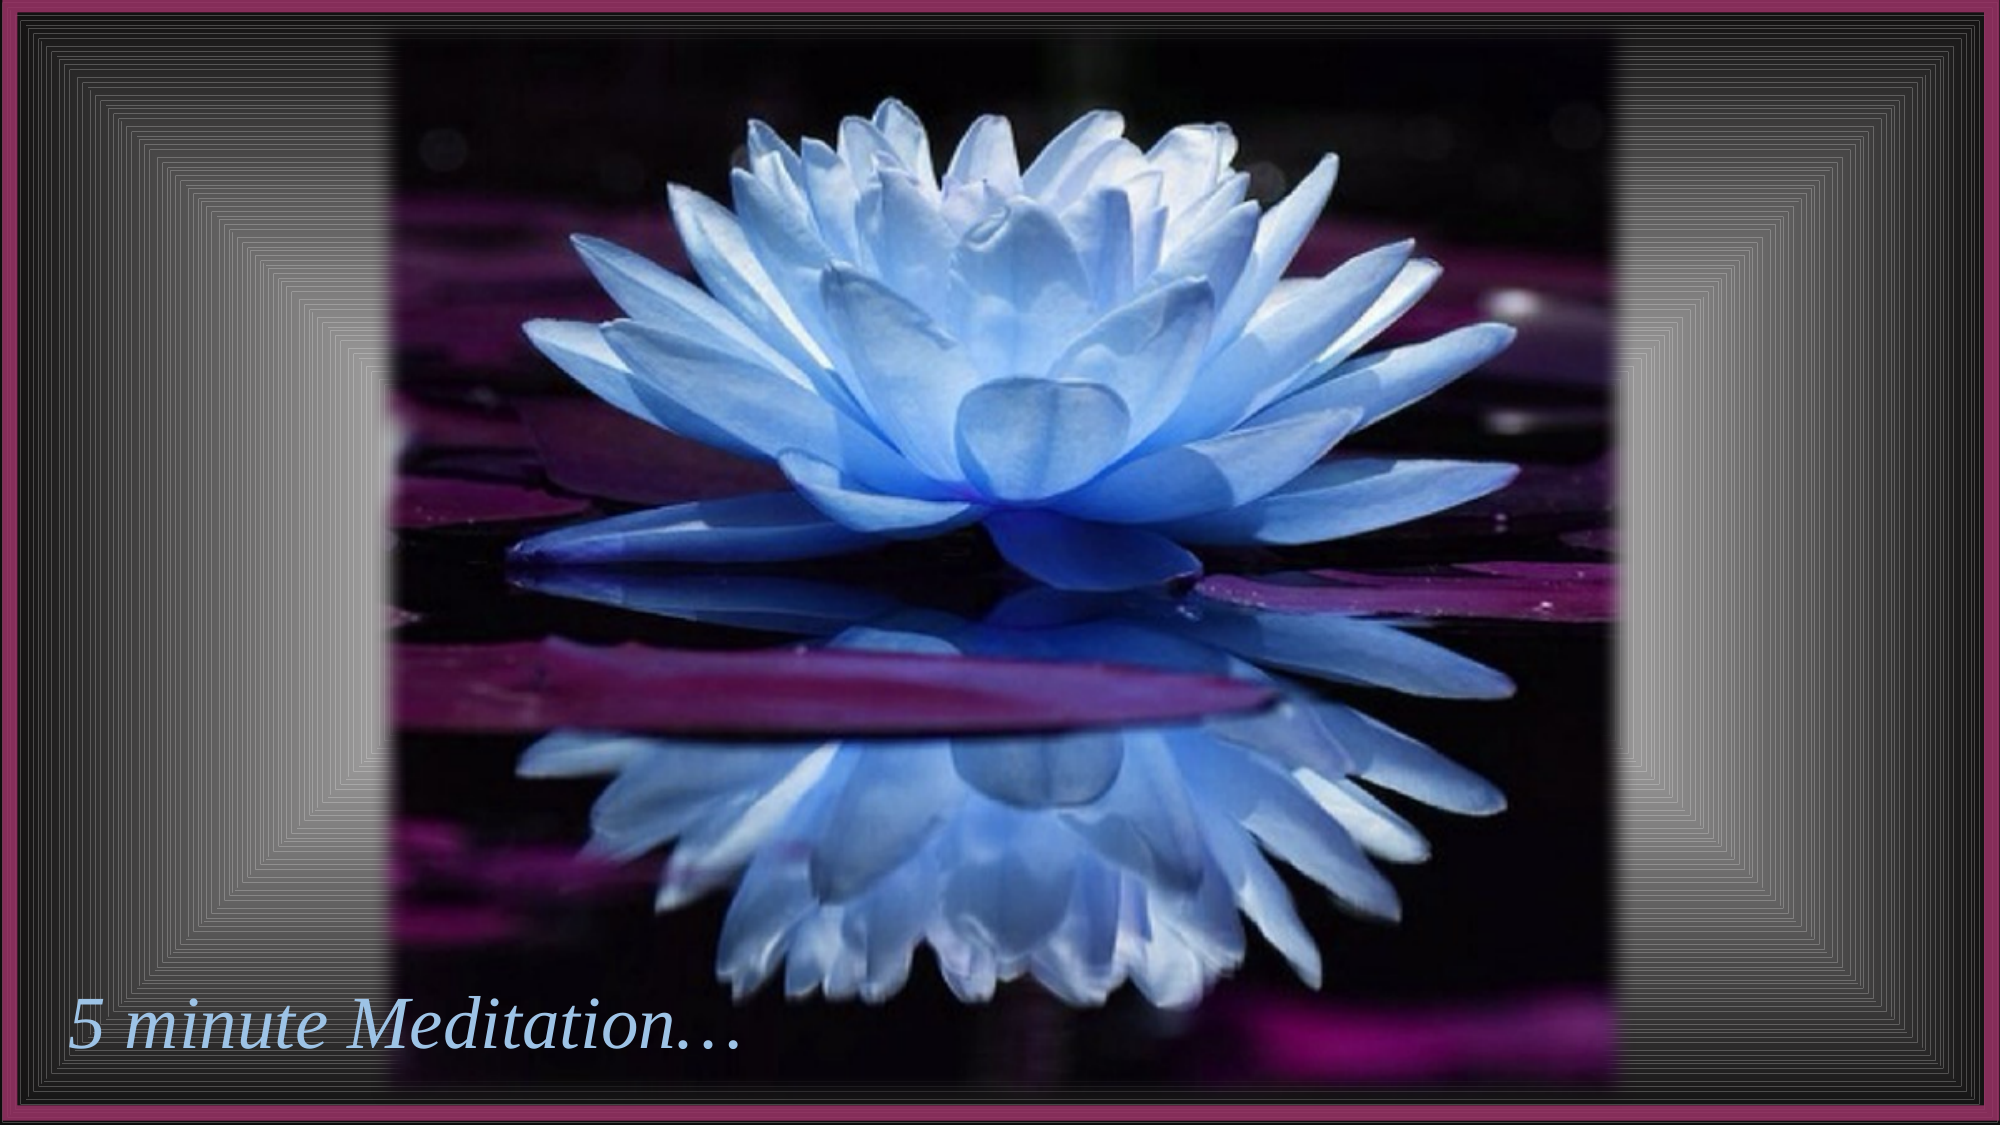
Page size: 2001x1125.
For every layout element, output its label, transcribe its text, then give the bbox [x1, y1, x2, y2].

text_box 5 minute Meditation… [53, 966, 760, 1072]
picture [371, 14, 1636, 1109]
